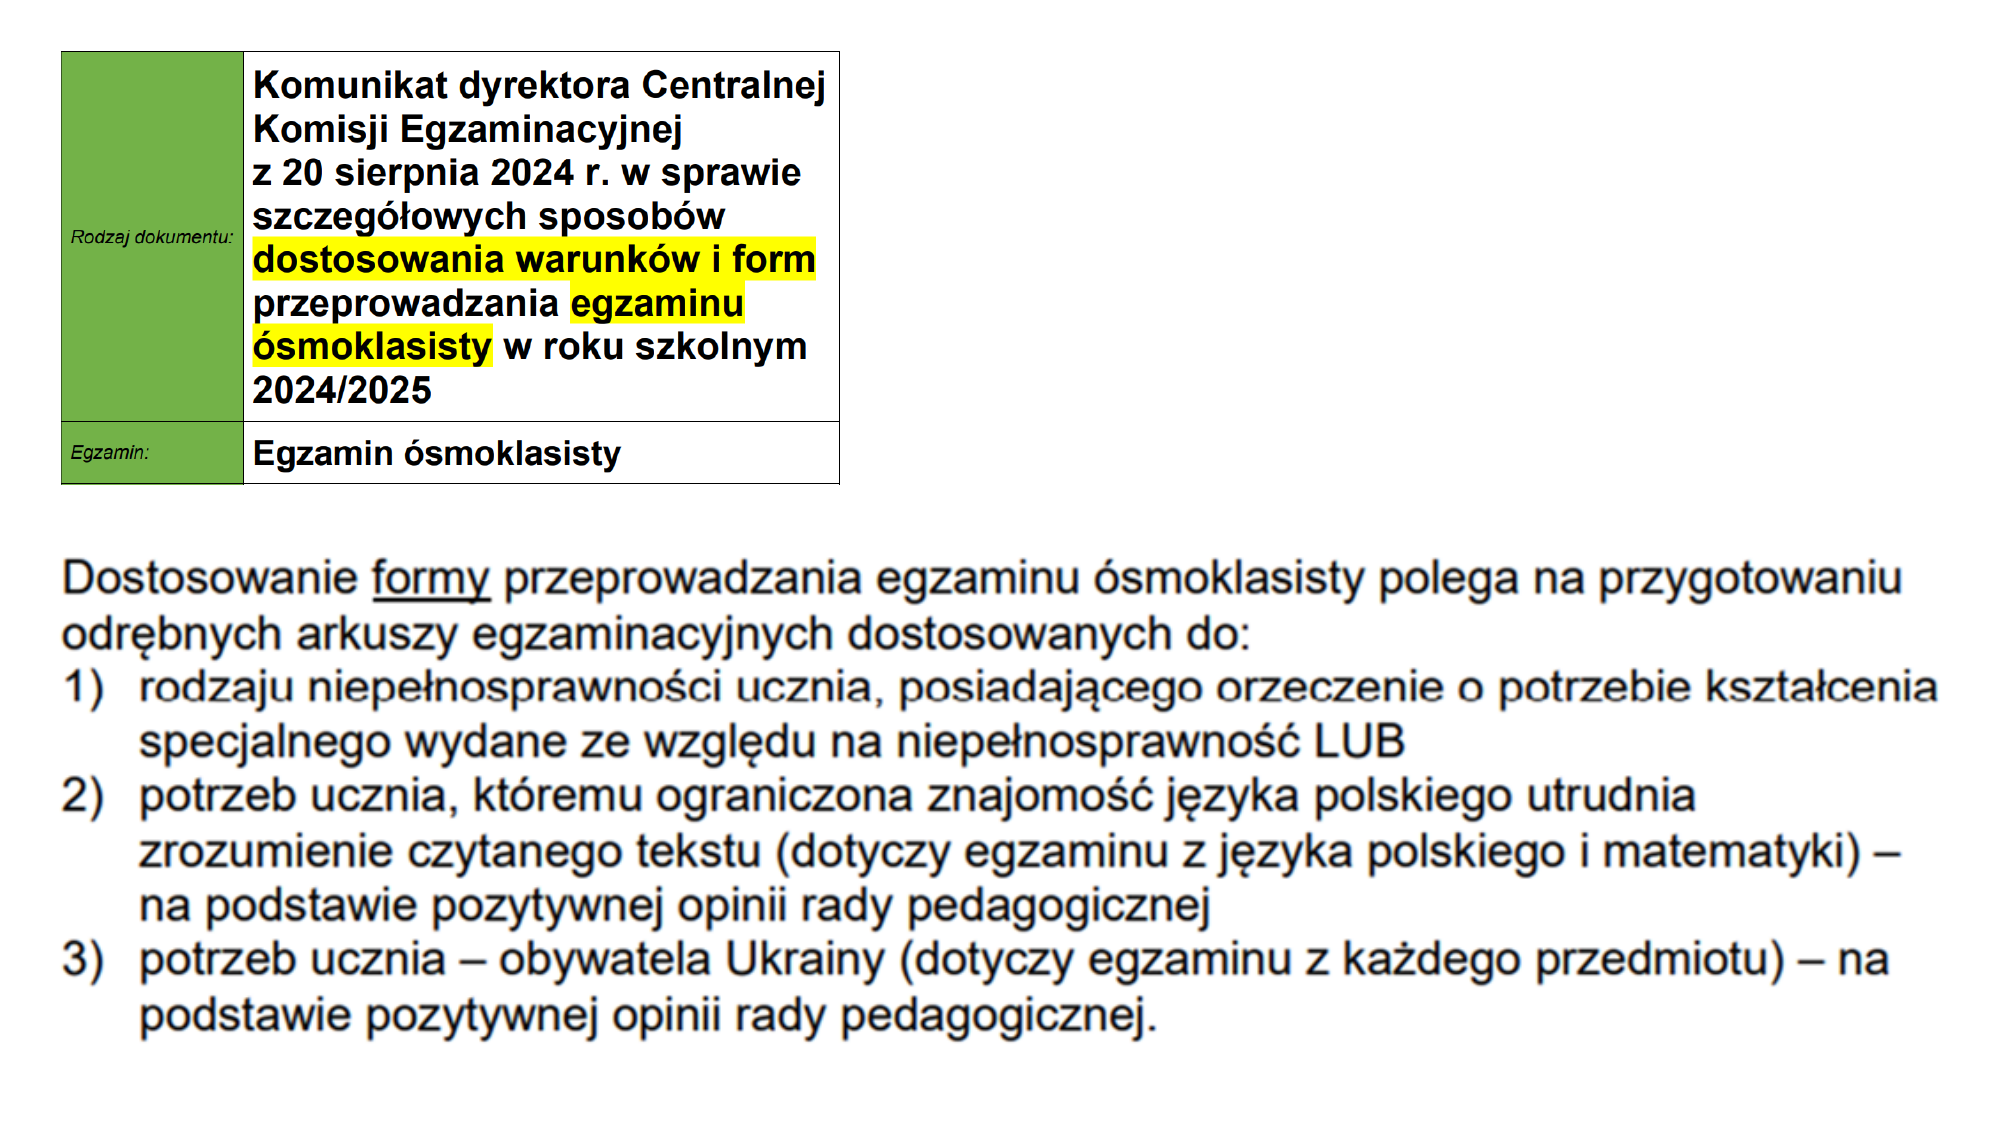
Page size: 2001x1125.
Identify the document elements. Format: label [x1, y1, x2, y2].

picture [55, 44, 845, 485]
picture [46, 549, 1954, 1051]
